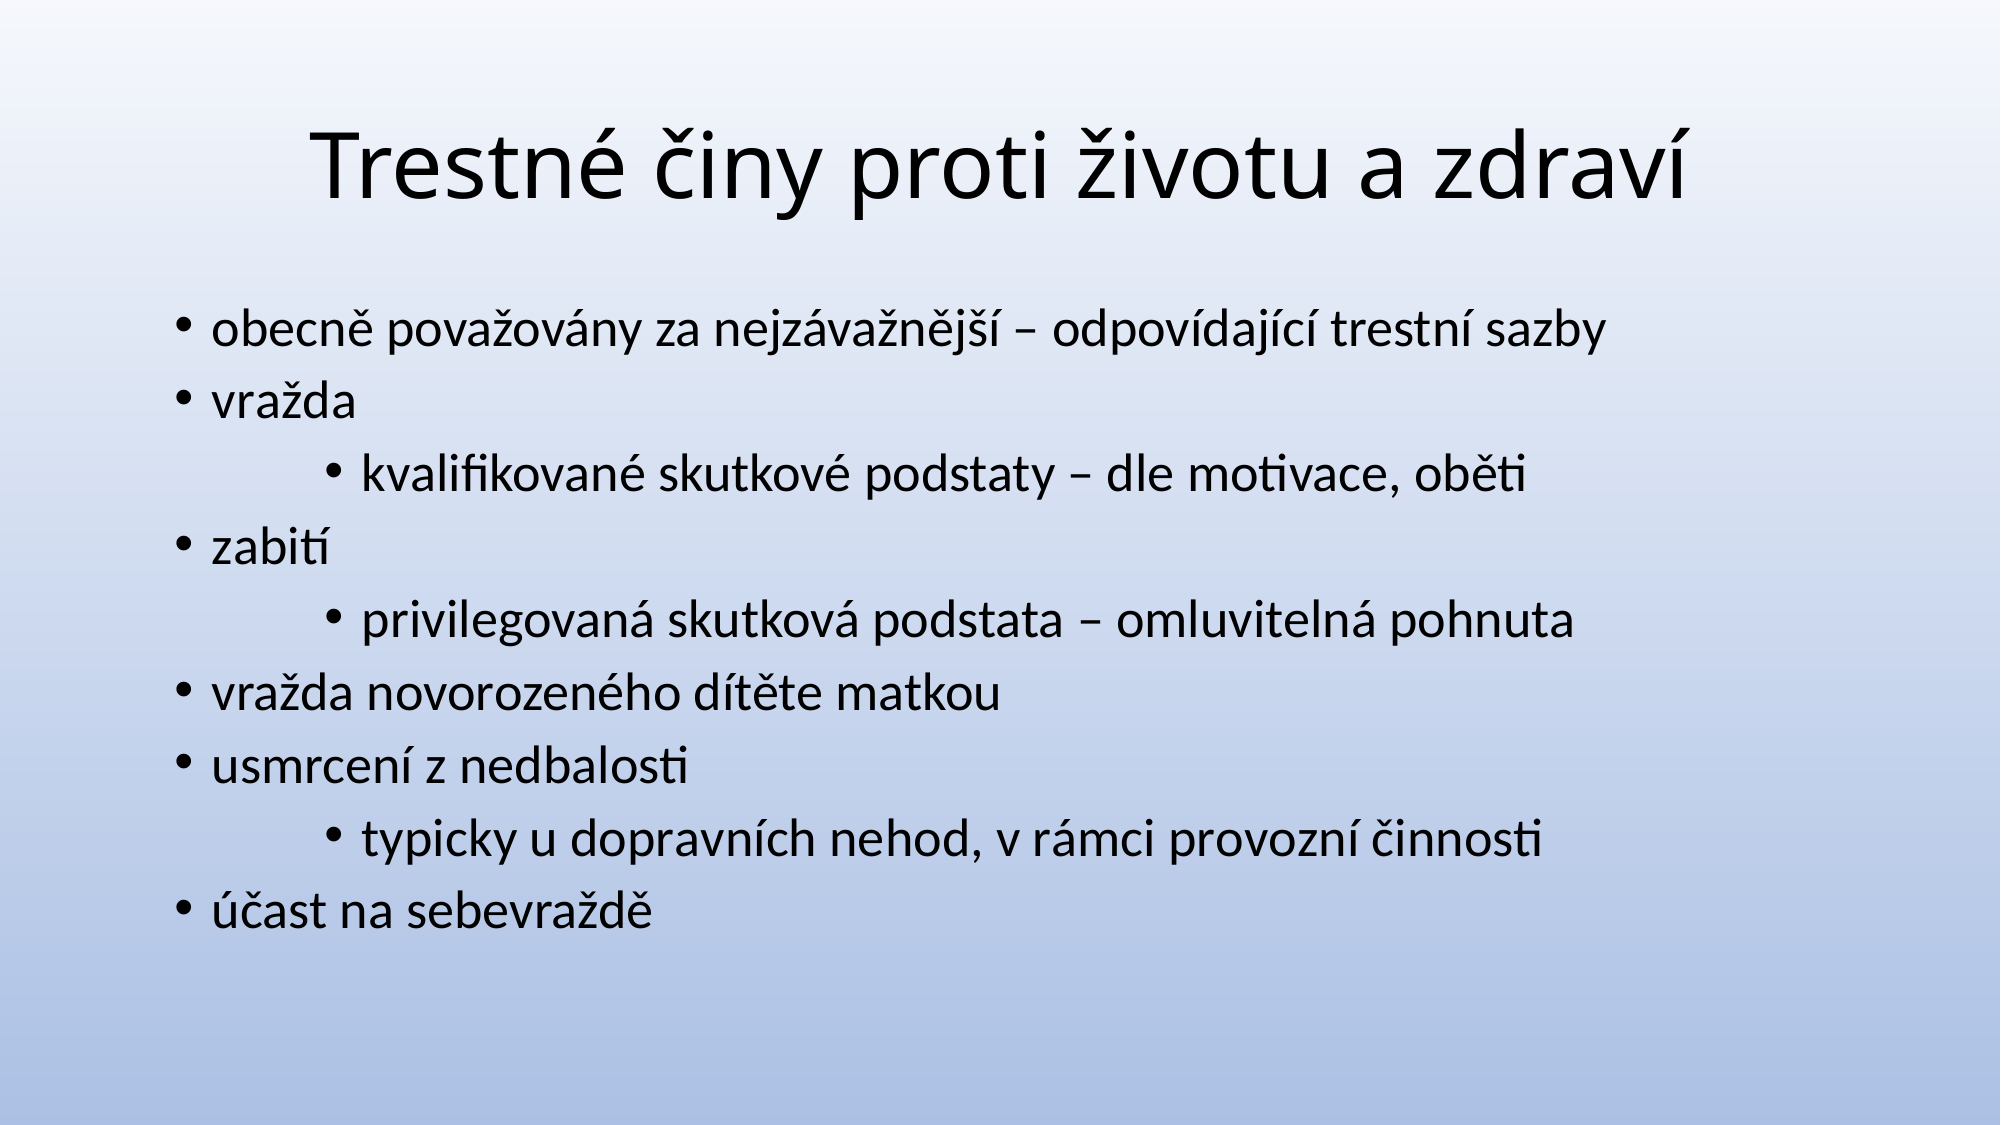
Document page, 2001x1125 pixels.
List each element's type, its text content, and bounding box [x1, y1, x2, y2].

title Trestné činy proti životu a zdraví [137, 59, 1863, 278]
text_box obecně považovány za nejzávažnější – odpovídající trestní sazby vražda kvalifikované skutkové podstaty – dle motivace, oběti zabití privilegovaná skutková podstata – omluvitelná pohnuta vražda novorozeného dítěte matkou usmrcení z nedbalosti typicky u dopravních nehod, v rámci provozní činnosti účast na sebevraždě [159, 296, 1885, 1011]
